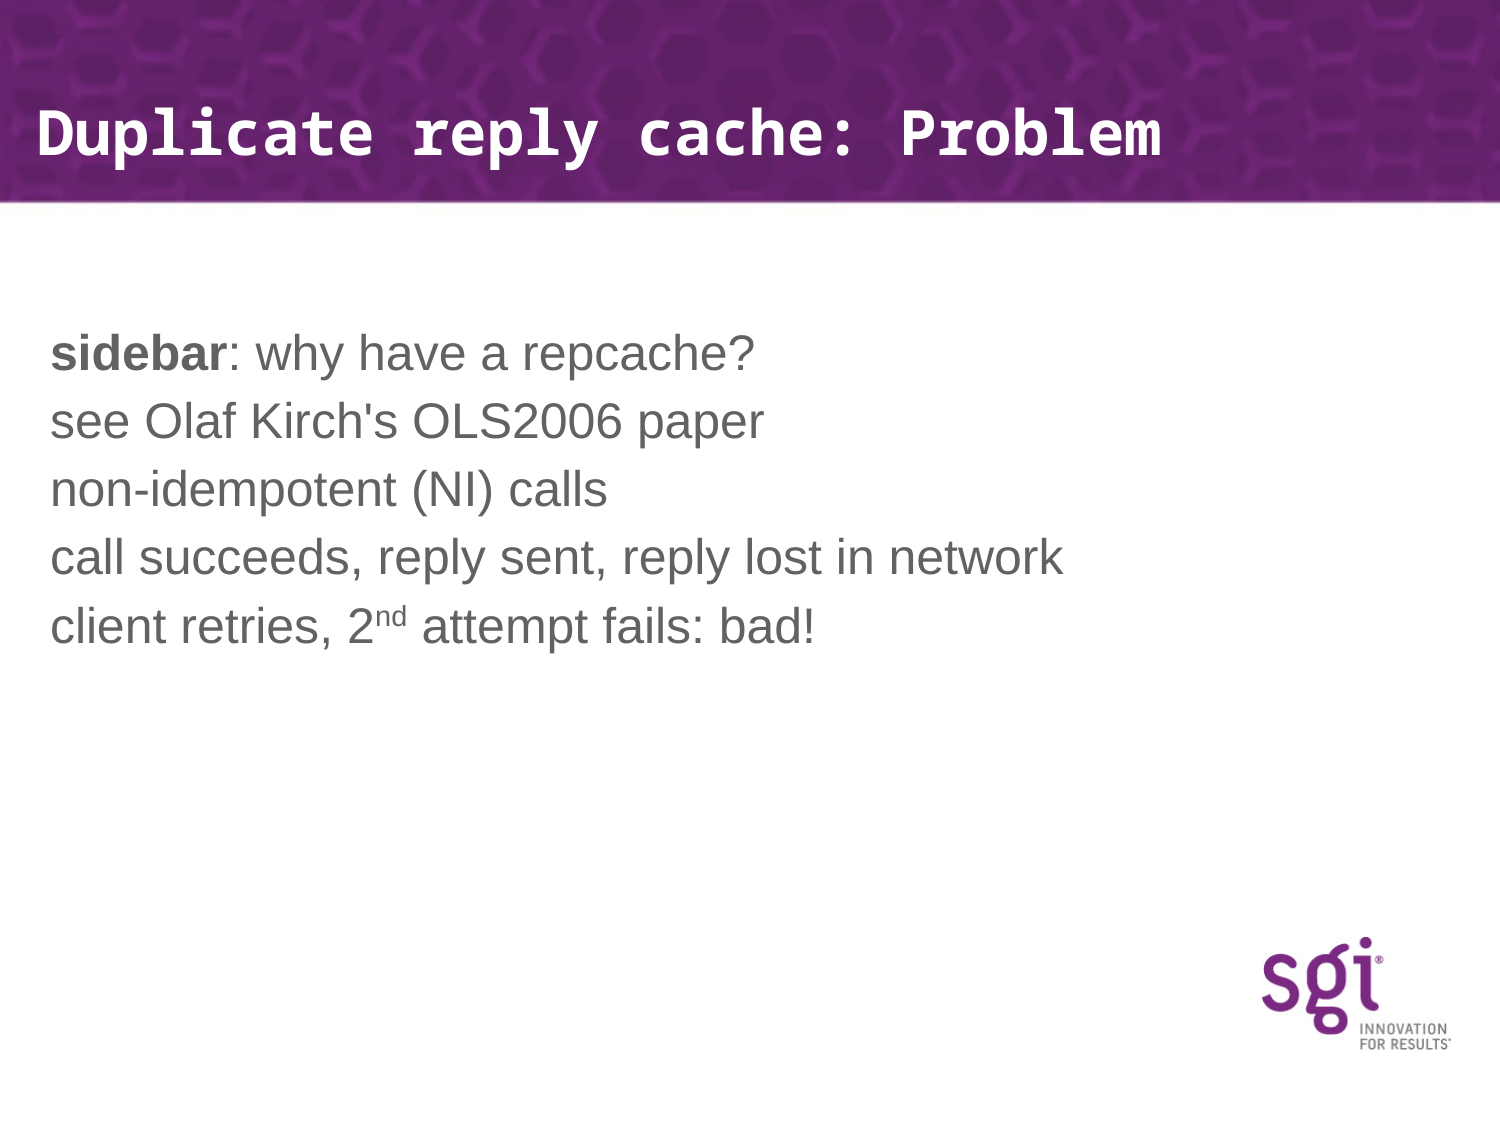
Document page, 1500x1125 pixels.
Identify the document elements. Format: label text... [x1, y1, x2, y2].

picture [0, 0, 1500, 1050]
list sidebar: why have a repcache? see Olaf Kirch's OLS2006 paper non-idempotent (NI) calls call succeeds, reply sent, reply lost in network client retries, 2nd attempt fails: bad! [50, 324, 1326, 848]
title Duplicate reply cache: Problem [37, 37, 1313, 226]
